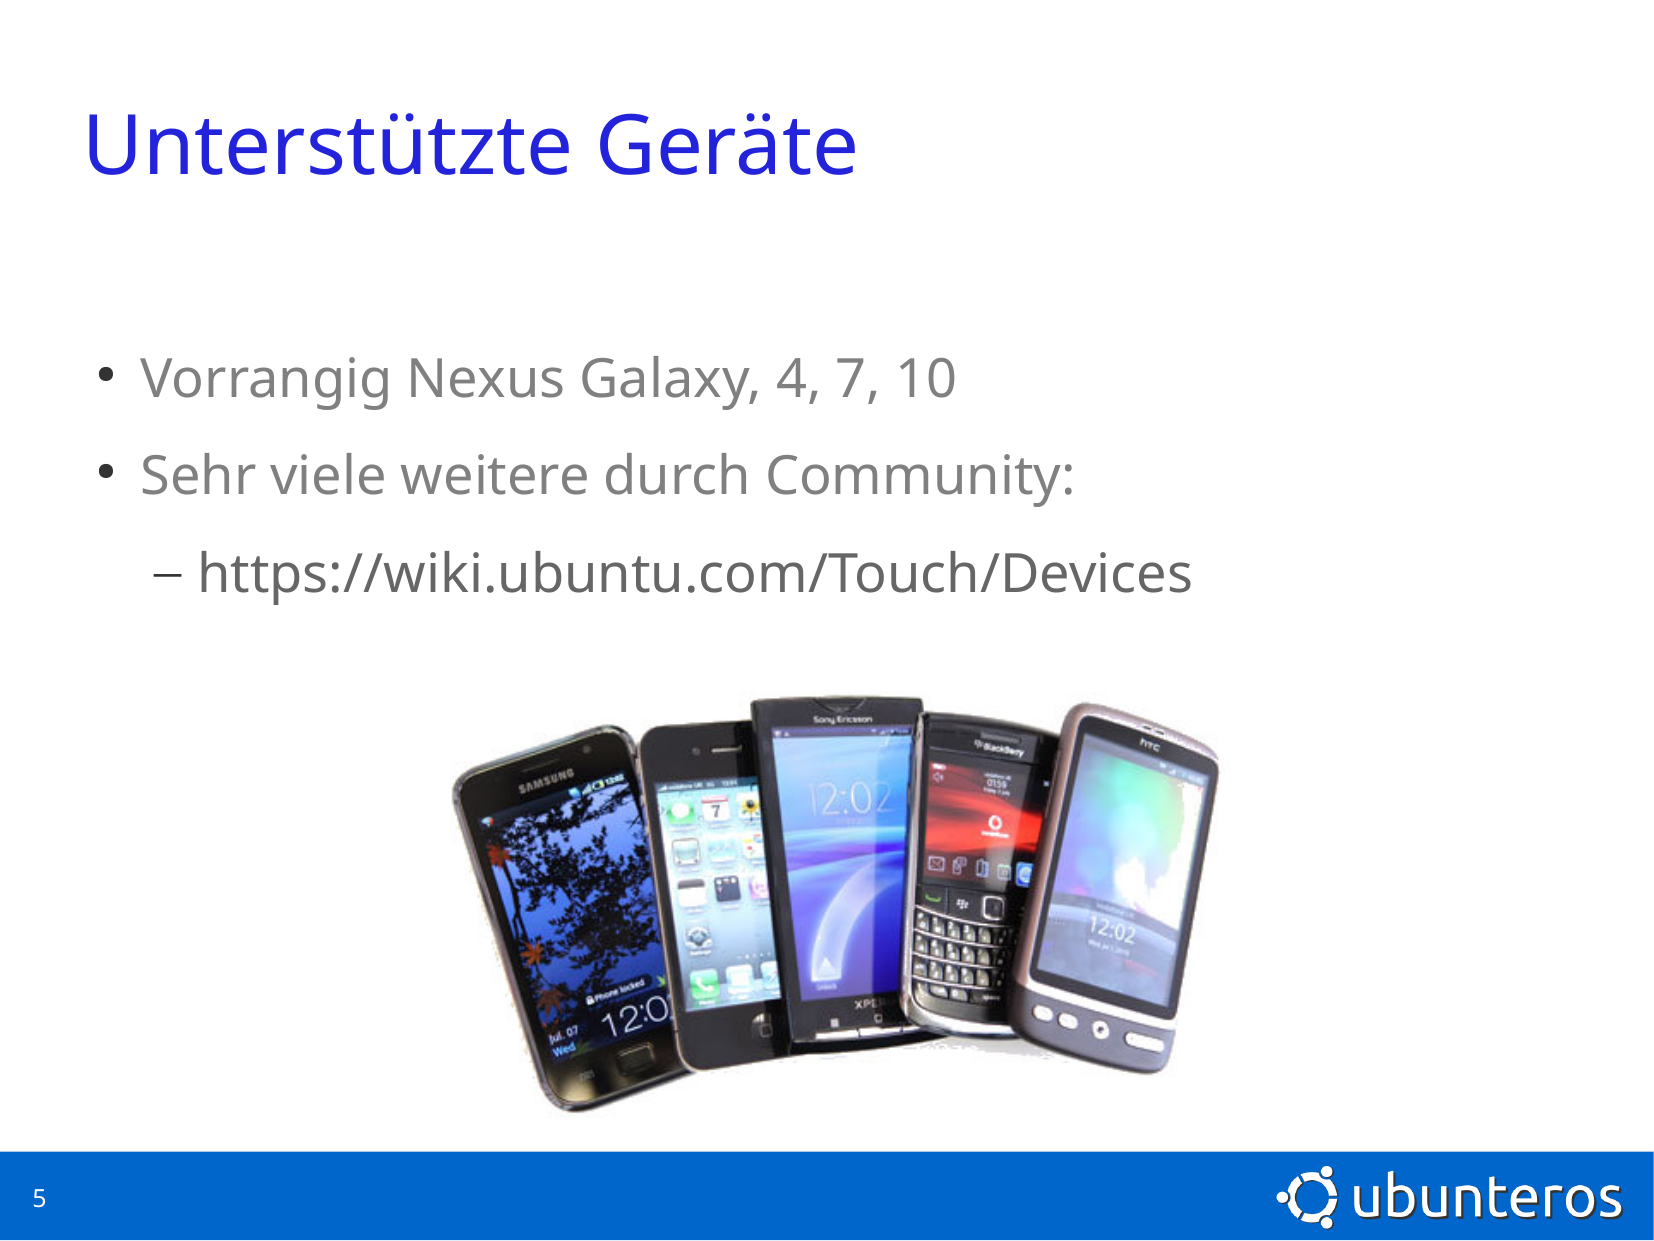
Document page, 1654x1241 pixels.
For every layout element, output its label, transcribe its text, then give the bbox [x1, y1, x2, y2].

title Unterstützte Geräte [82, 37, 1571, 245]
list Vorrangig Nexus Galaxy, 4, 7, 10 Sehr viele weitere durch Community: https://wiki.ubuntu.com/Touch/Devices [87, 301, 1579, 1022]
picture [437, 637, 1260, 1144]
picture [1269, 1157, 1635, 1235]
